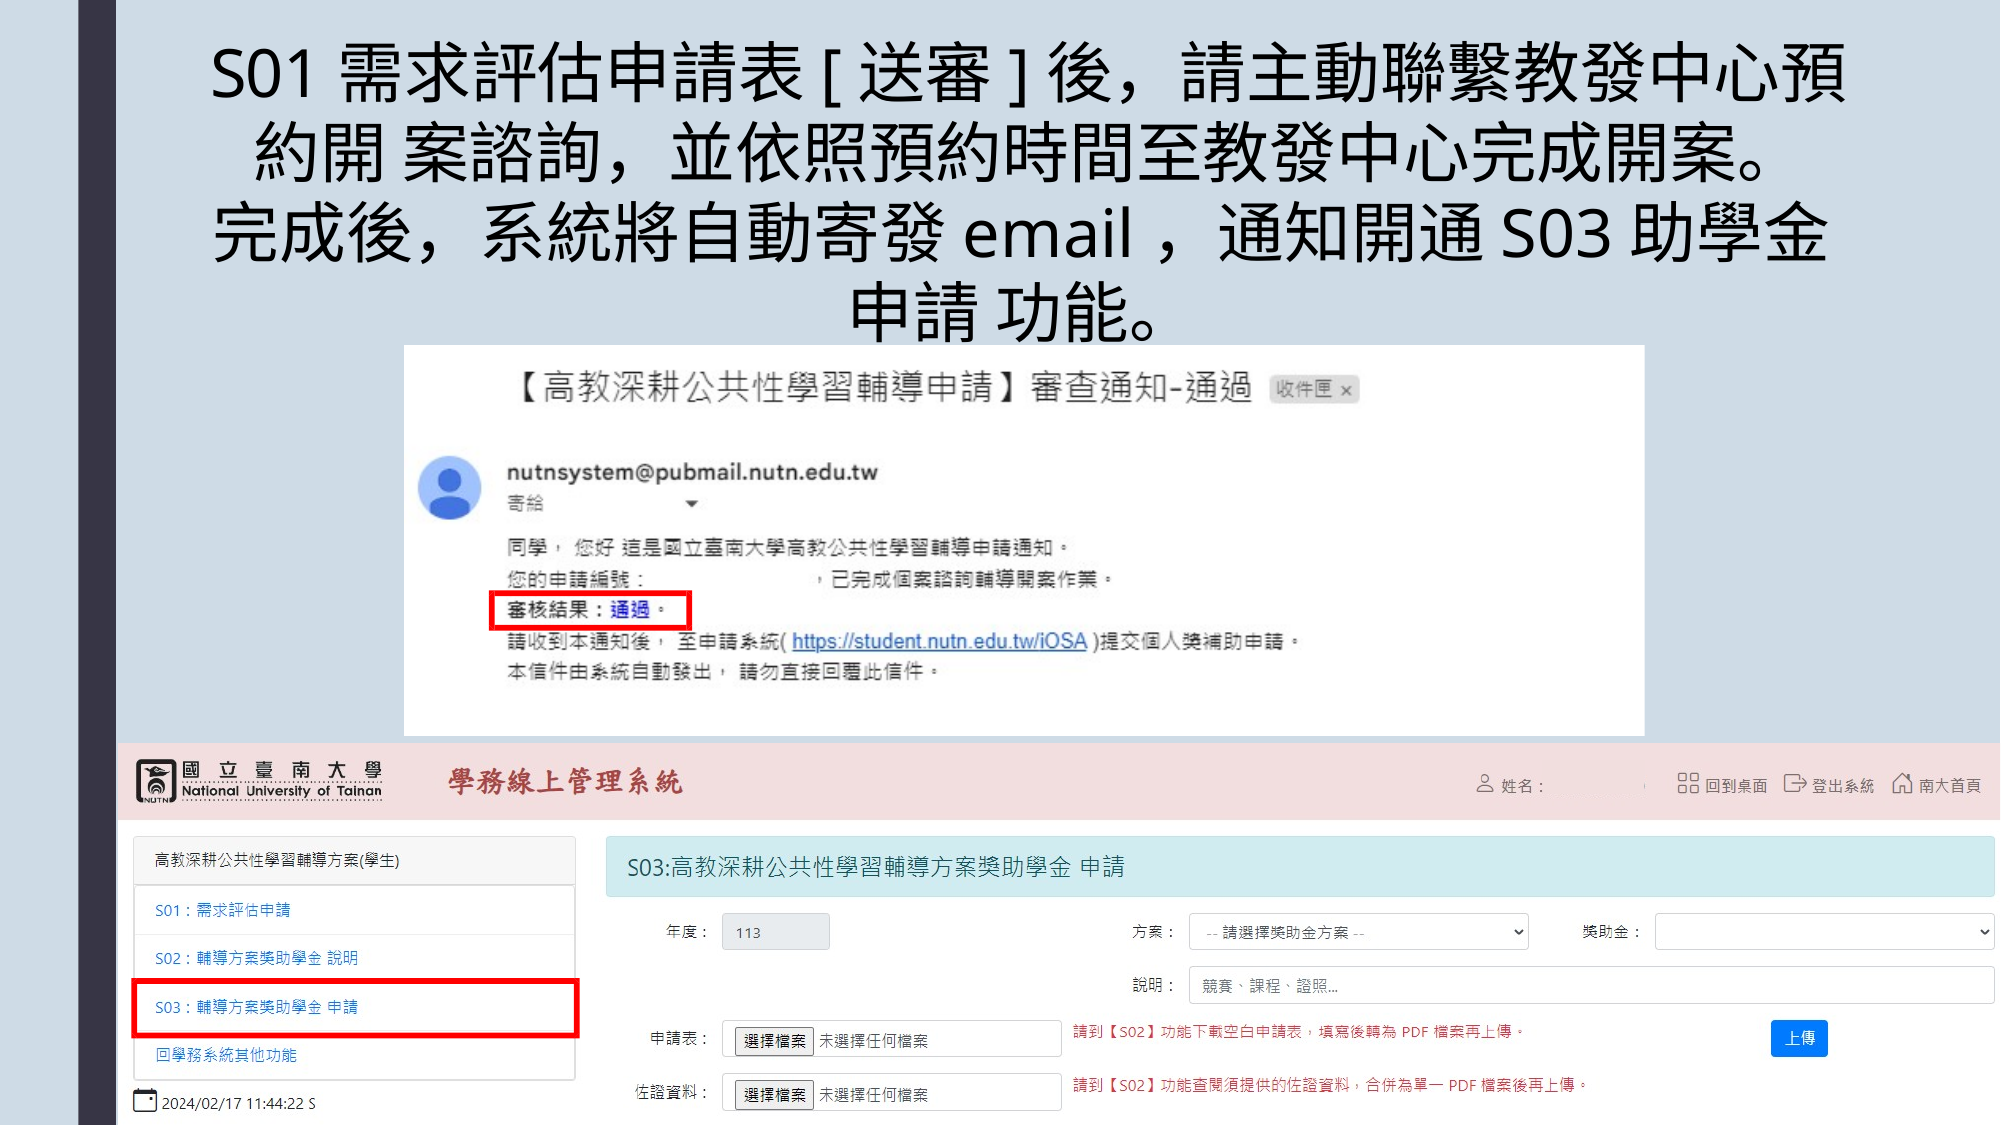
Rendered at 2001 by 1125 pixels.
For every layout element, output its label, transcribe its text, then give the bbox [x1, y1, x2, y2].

text_box [404, 346, 1645, 735]
text_box [118, 744, 2000, 1125]
title S01需求評估申請表[送審]後，請主動聯繫教發中心預約開 案諮詢，並依照預約時間至教發中心完成開案。 完成後，系統將自動寄發email，通知開通S03助學金申請 功能。 [207, 28, 1899, 354]
